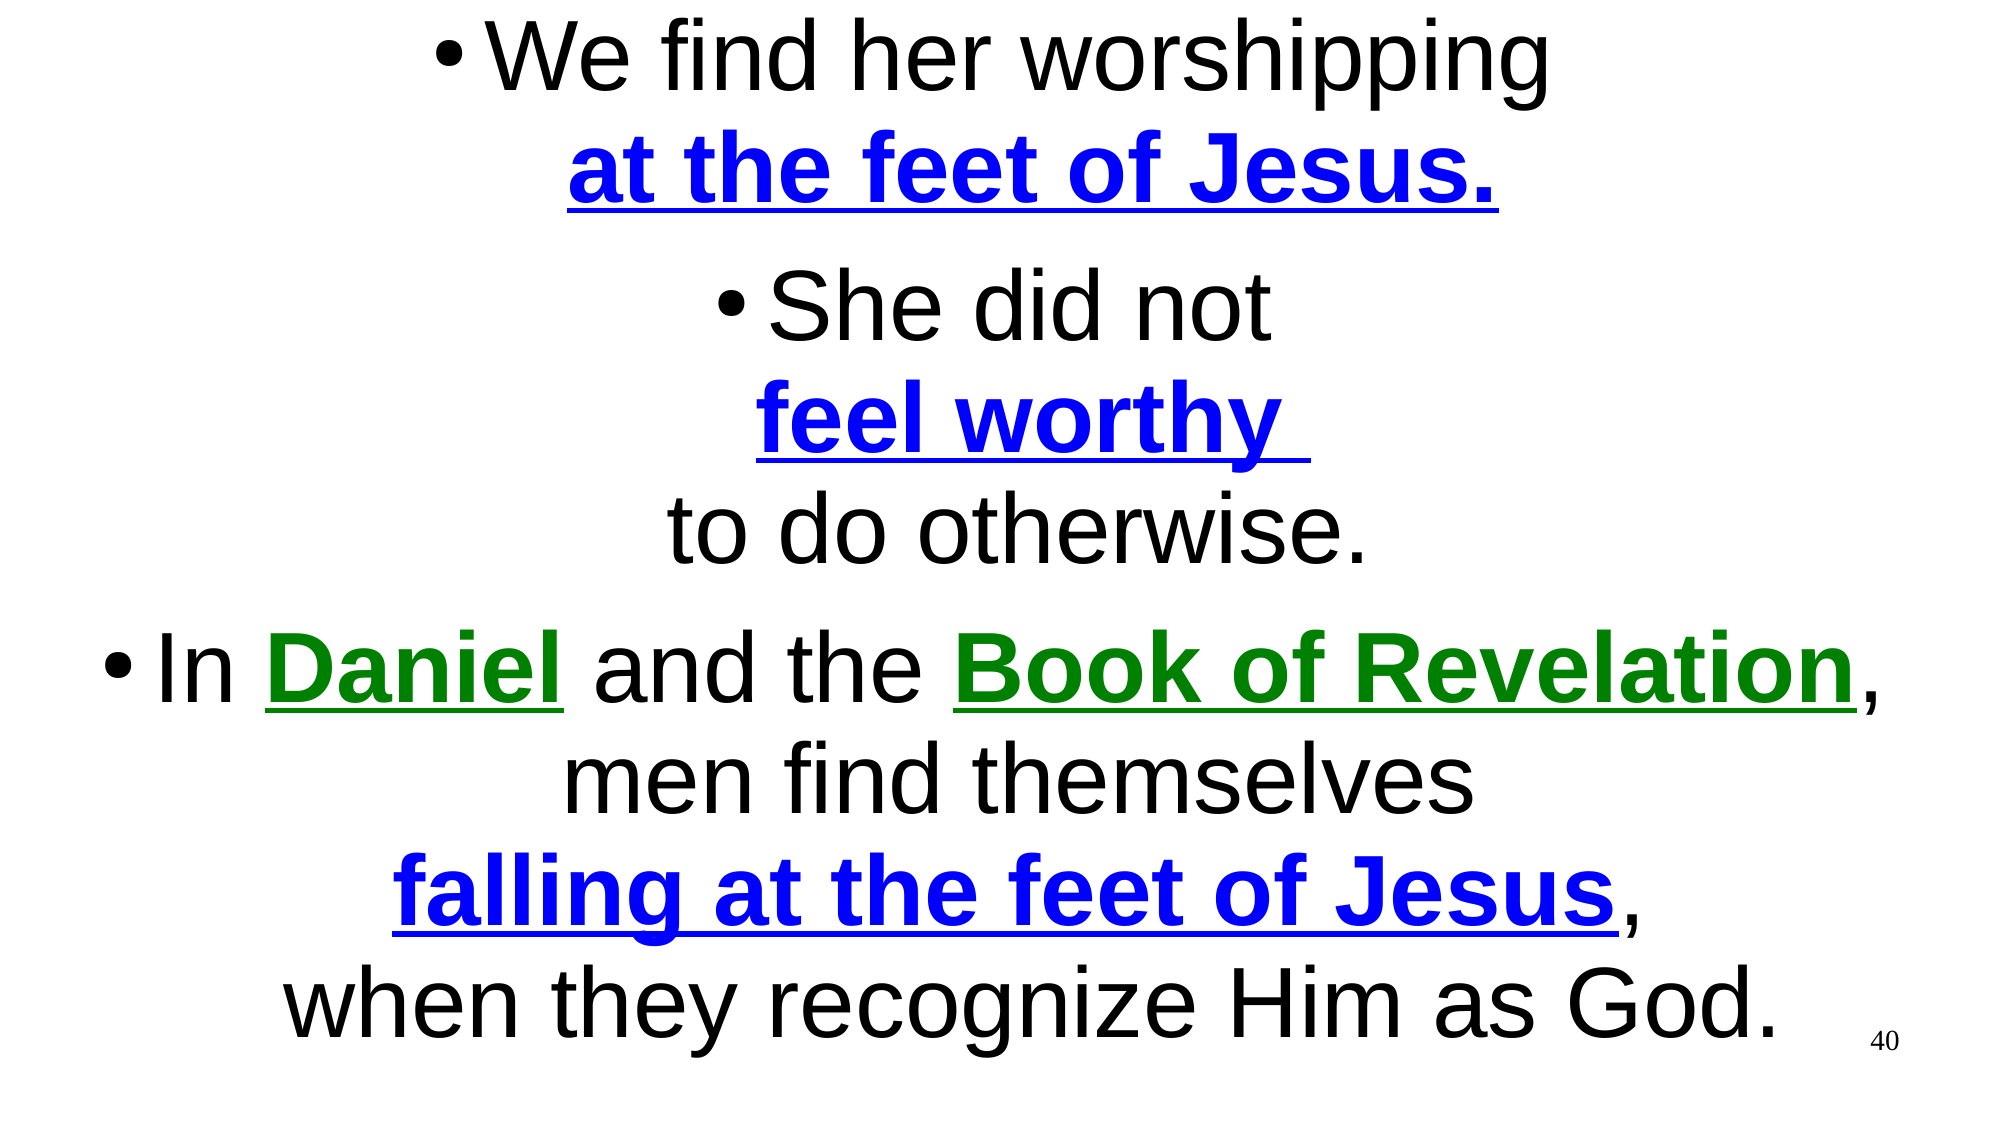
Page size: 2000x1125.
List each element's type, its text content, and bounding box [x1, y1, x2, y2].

list We find her worshipping at the feet of Jesus. She did not feel worthy to do otherwise. In Daniel and the Book of Revelation, men find themselves falling at the feet of Jesus, when they recognize Him as God. [0, 0, 1996, 1123]
